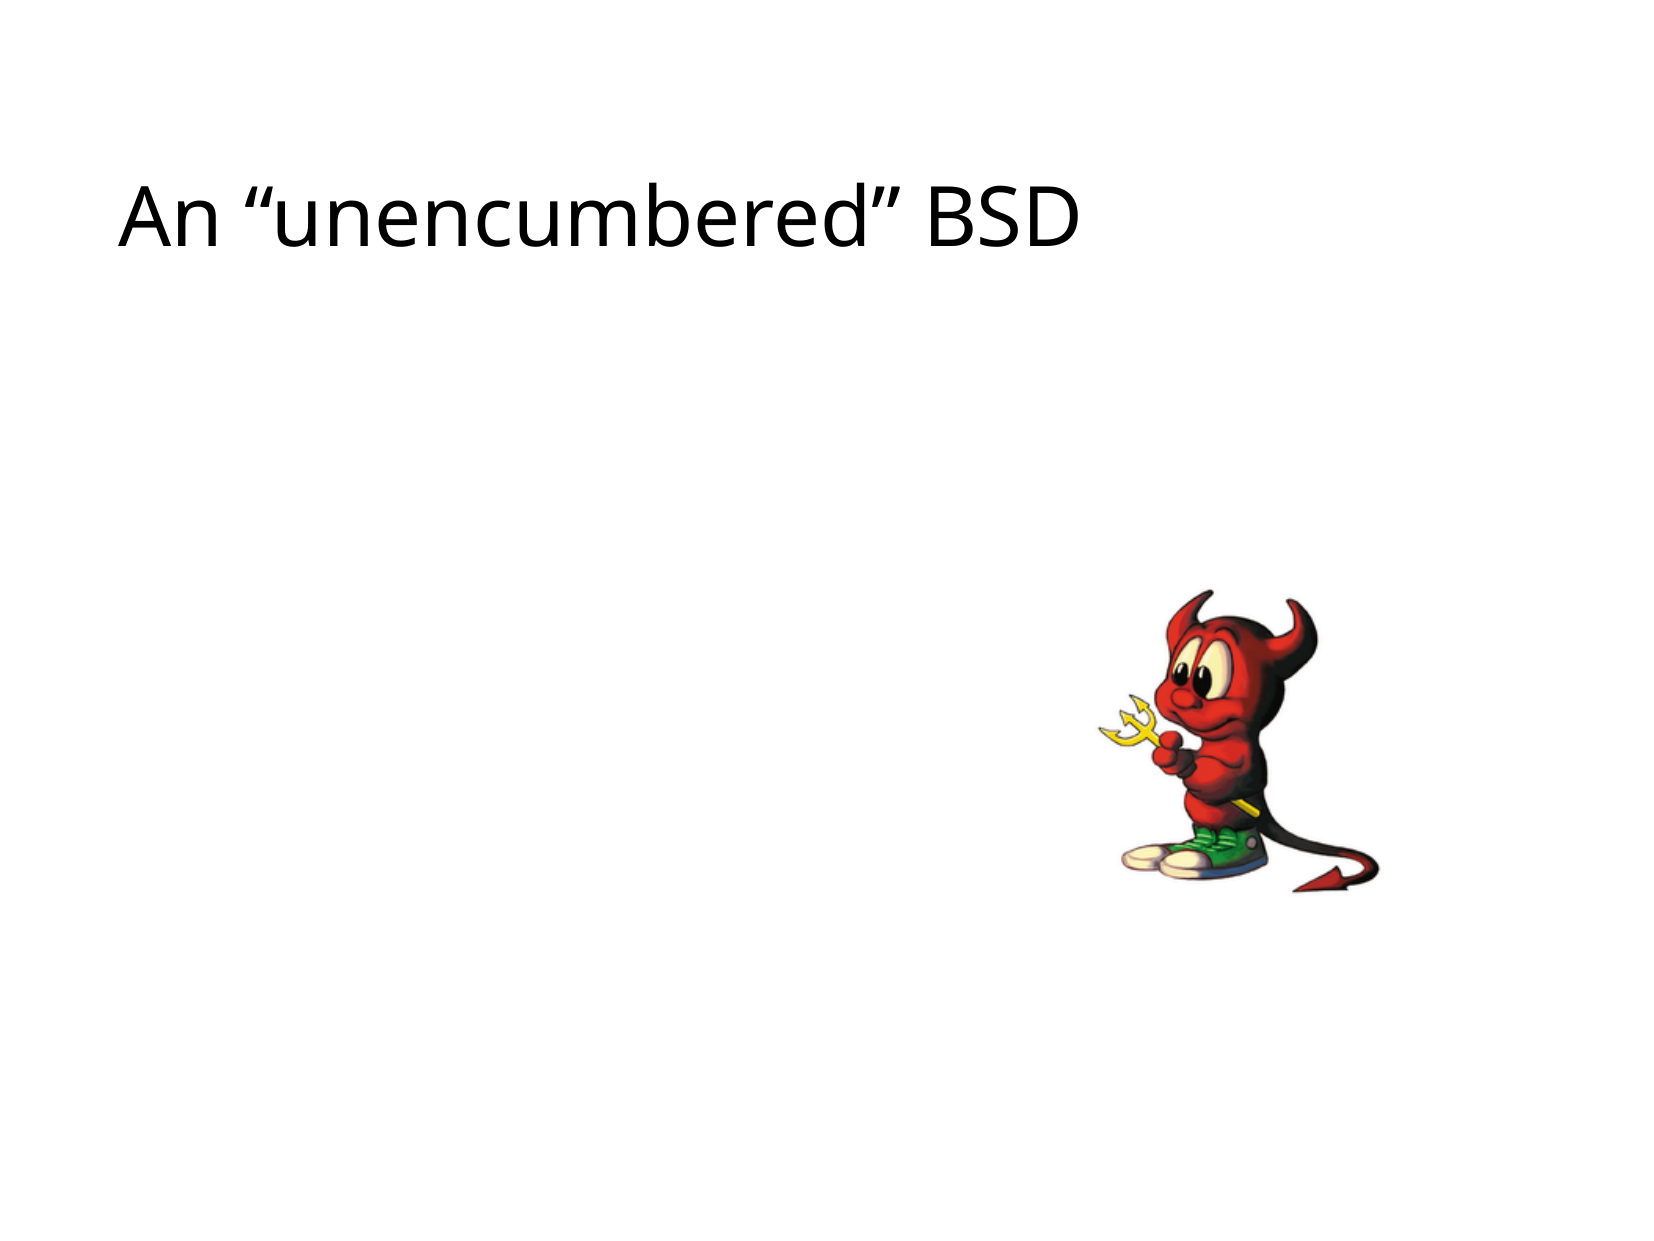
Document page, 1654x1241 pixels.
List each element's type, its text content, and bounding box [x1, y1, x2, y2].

text_box An “unencumbered” BSD [103, 150, 1276, 376]
picture [1087, 587, 1385, 901]
